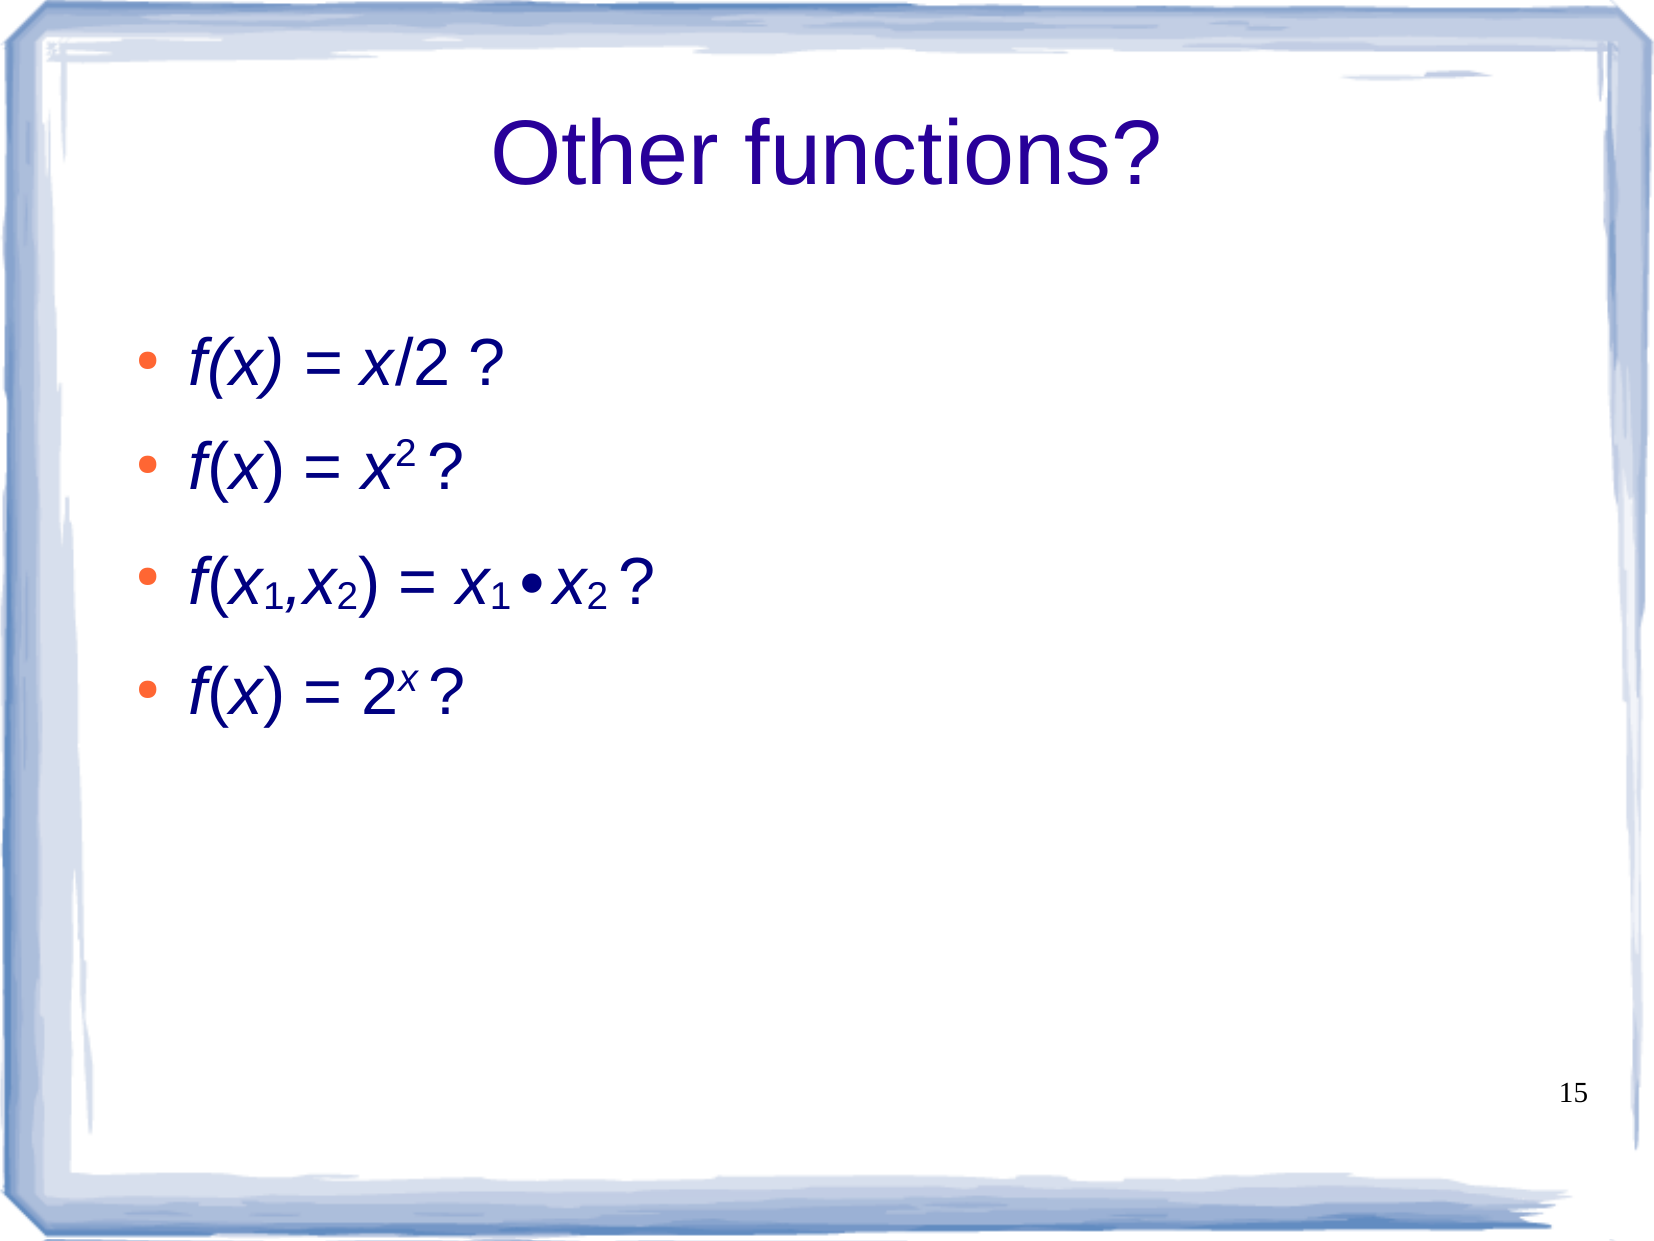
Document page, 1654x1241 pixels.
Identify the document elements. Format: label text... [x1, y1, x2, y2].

title Other functions? [82, 49, 1571, 257]
picture [0, 0, 1654, 1241]
list f(x) = x/2 ? f(x) = x2 ? f(x1,x2) = x1∙x2 ? f(x) = 2x ? [118, 324, 1194, 938]
